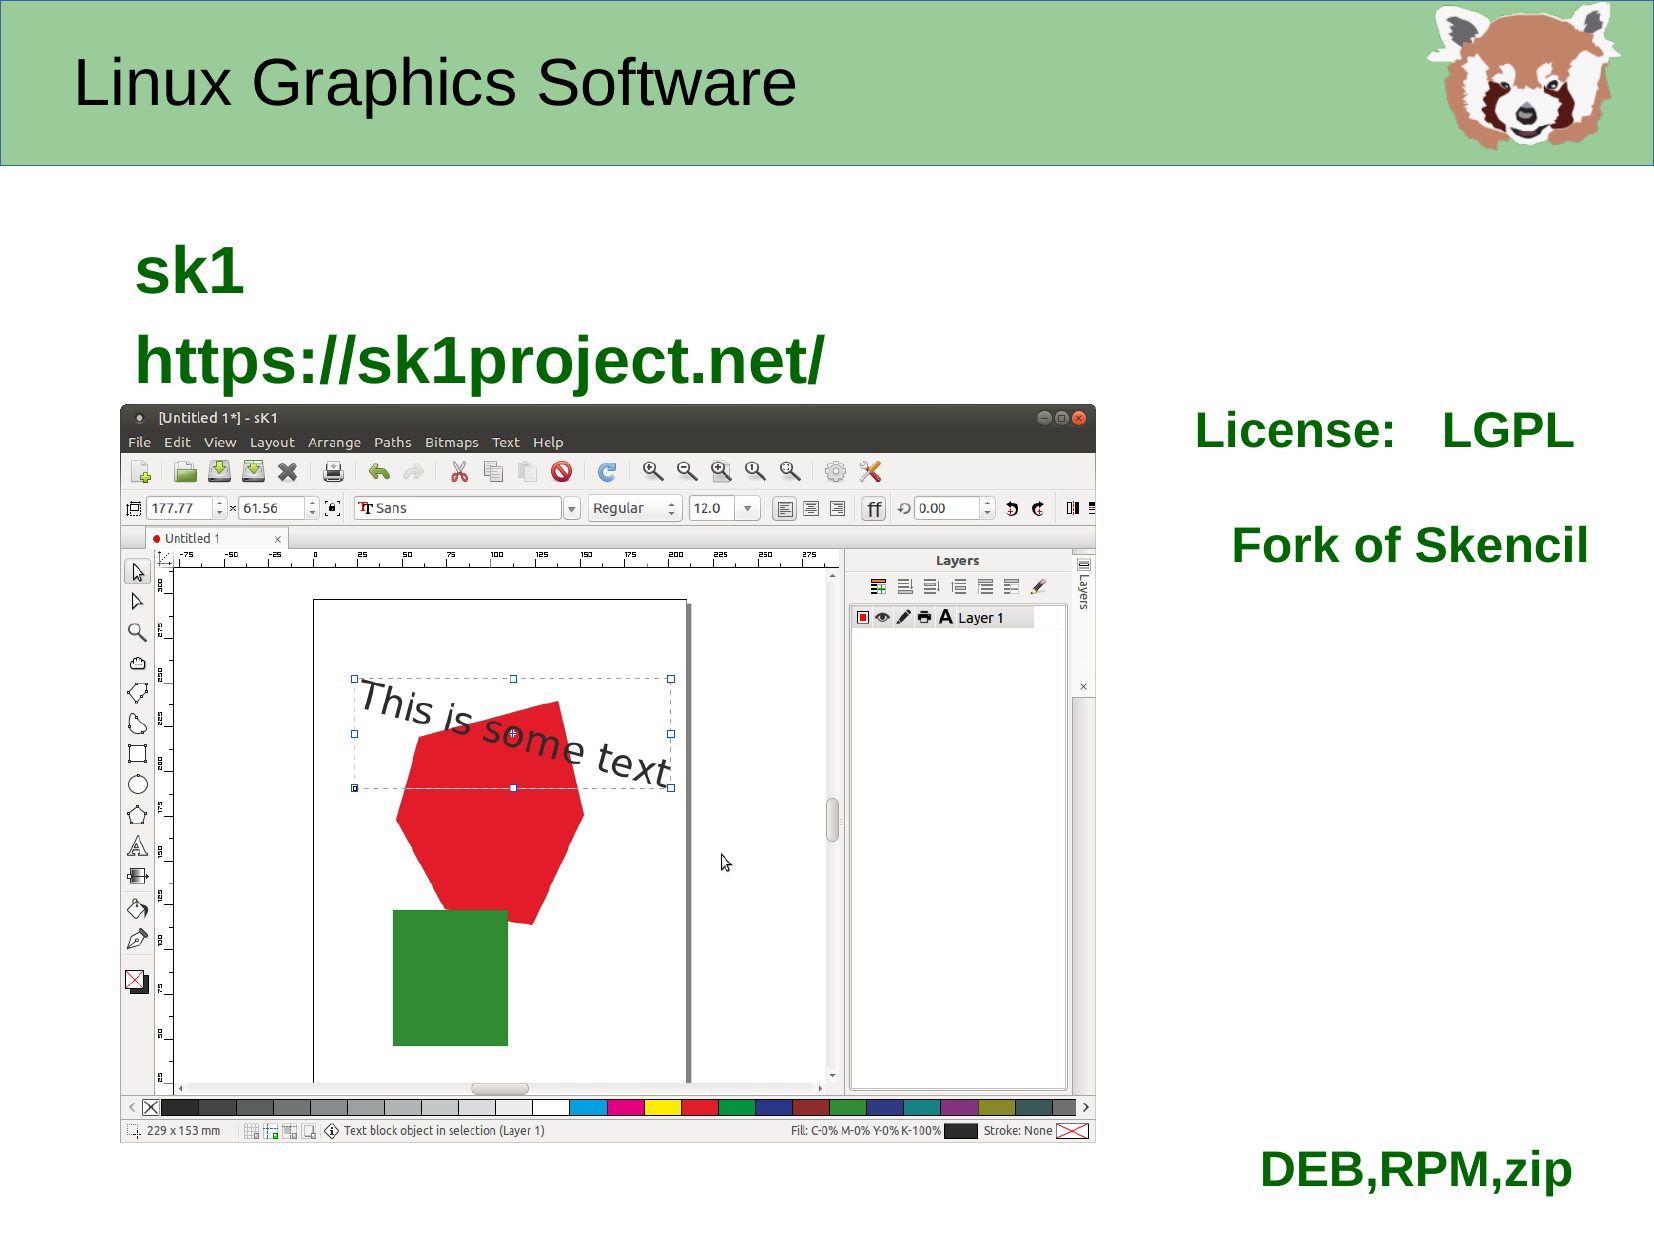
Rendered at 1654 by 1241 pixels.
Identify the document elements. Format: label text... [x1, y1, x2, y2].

text_box DEB,RPM,zip [1245, 1133, 1654, 1241]
text_box LGPL [1427, 394, 1591, 466]
text_box [0, 0, 1654, 166]
text_box sk1 [120, 225, 313, 315]
picture [120, 404, 1096, 1143]
text_box https://sk1project.net/ [120, 315, 1530, 406]
text_box Fork of Skencil [1216, 510, 1636, 600]
picture [1426, 2, 1621, 151]
text_box License: [1179, 394, 1413, 466]
title Linux Graphics Software [0, 15, 856, 151]
